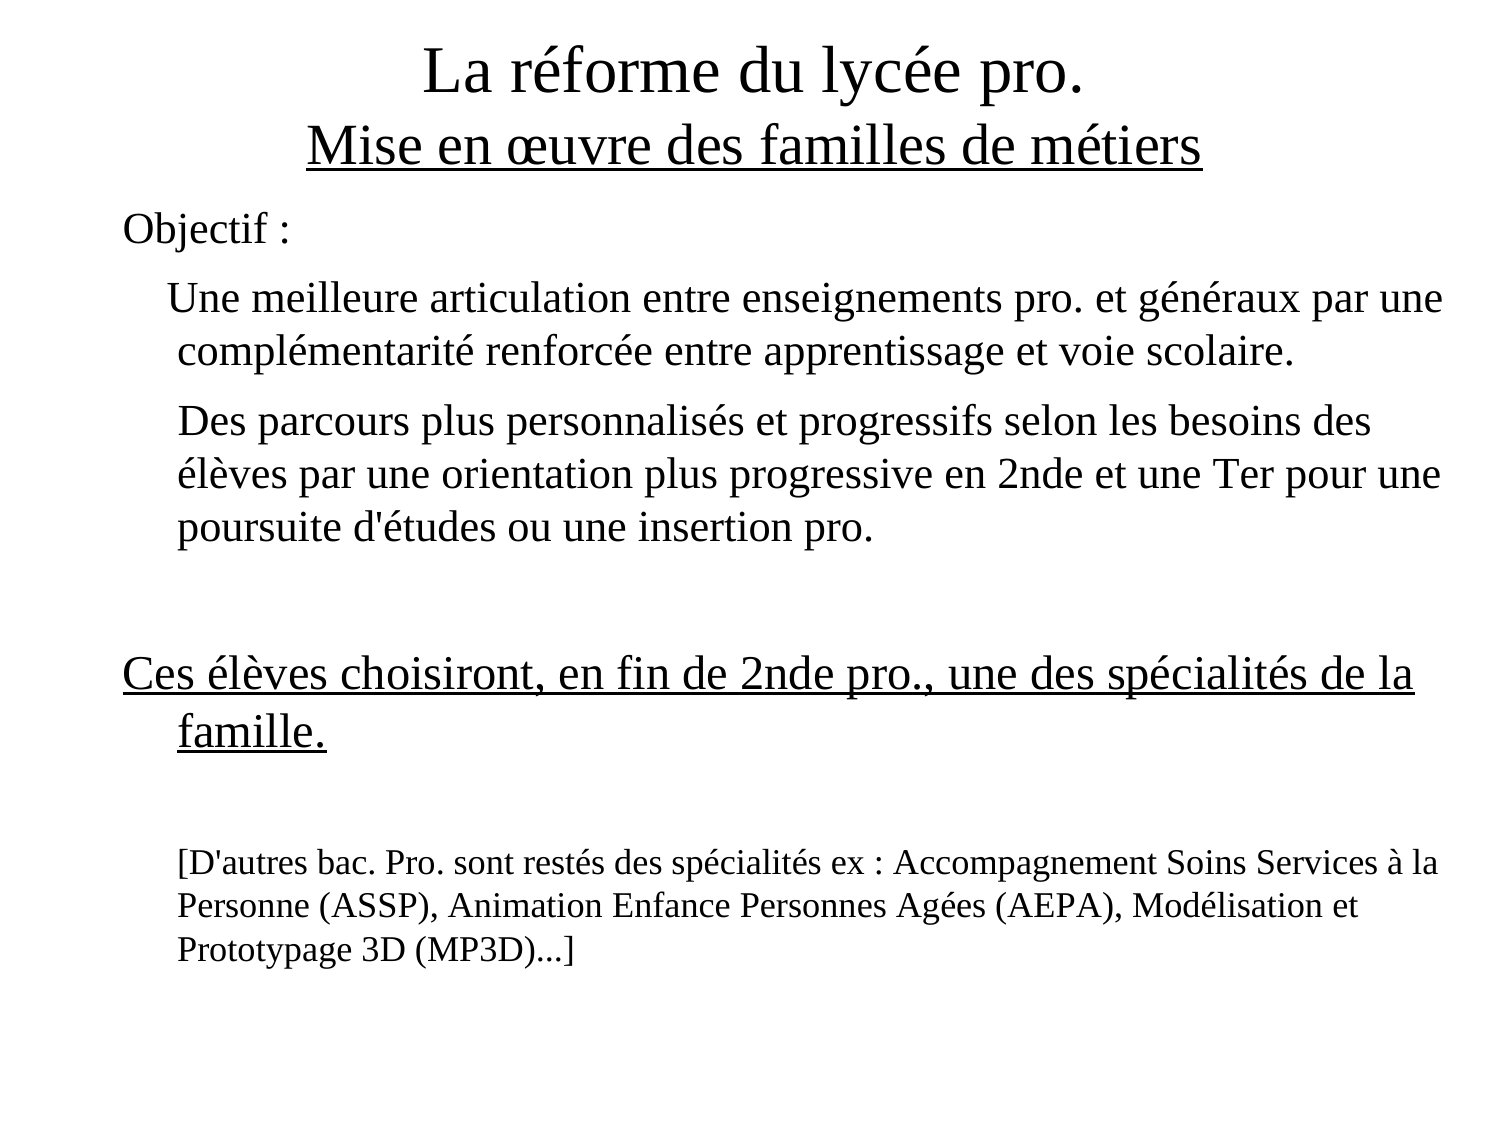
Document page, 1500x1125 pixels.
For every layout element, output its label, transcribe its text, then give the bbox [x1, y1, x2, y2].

list Objectif : Une meilleure articulation entre enseignements pro. et généraux par une complémentarité renforcée entre apprentissage et voie scolaire. Des parcours plus personnalisés et progressifs selon les besoins des élèves par une orientation plus progressive en 2nde et une Ter pour une poursuite d'études ou une insertion pro. Ces élèves choisiront, en fin de 2nde pro., une des spécialités de la famille. [D'autres bac. Pro. sont restés des spécialités ex : Accompagnement Soins Services à la Personne (ASSP), Animation Enfance Personnes Agées (AEPA), Modélisation et Prototypage 3D (MP3D)...] [53, 191, 1465, 1052]
title La réforme du lycée pro. Mise en œuvre des familles de métiers [118, 8, 1392, 191]
